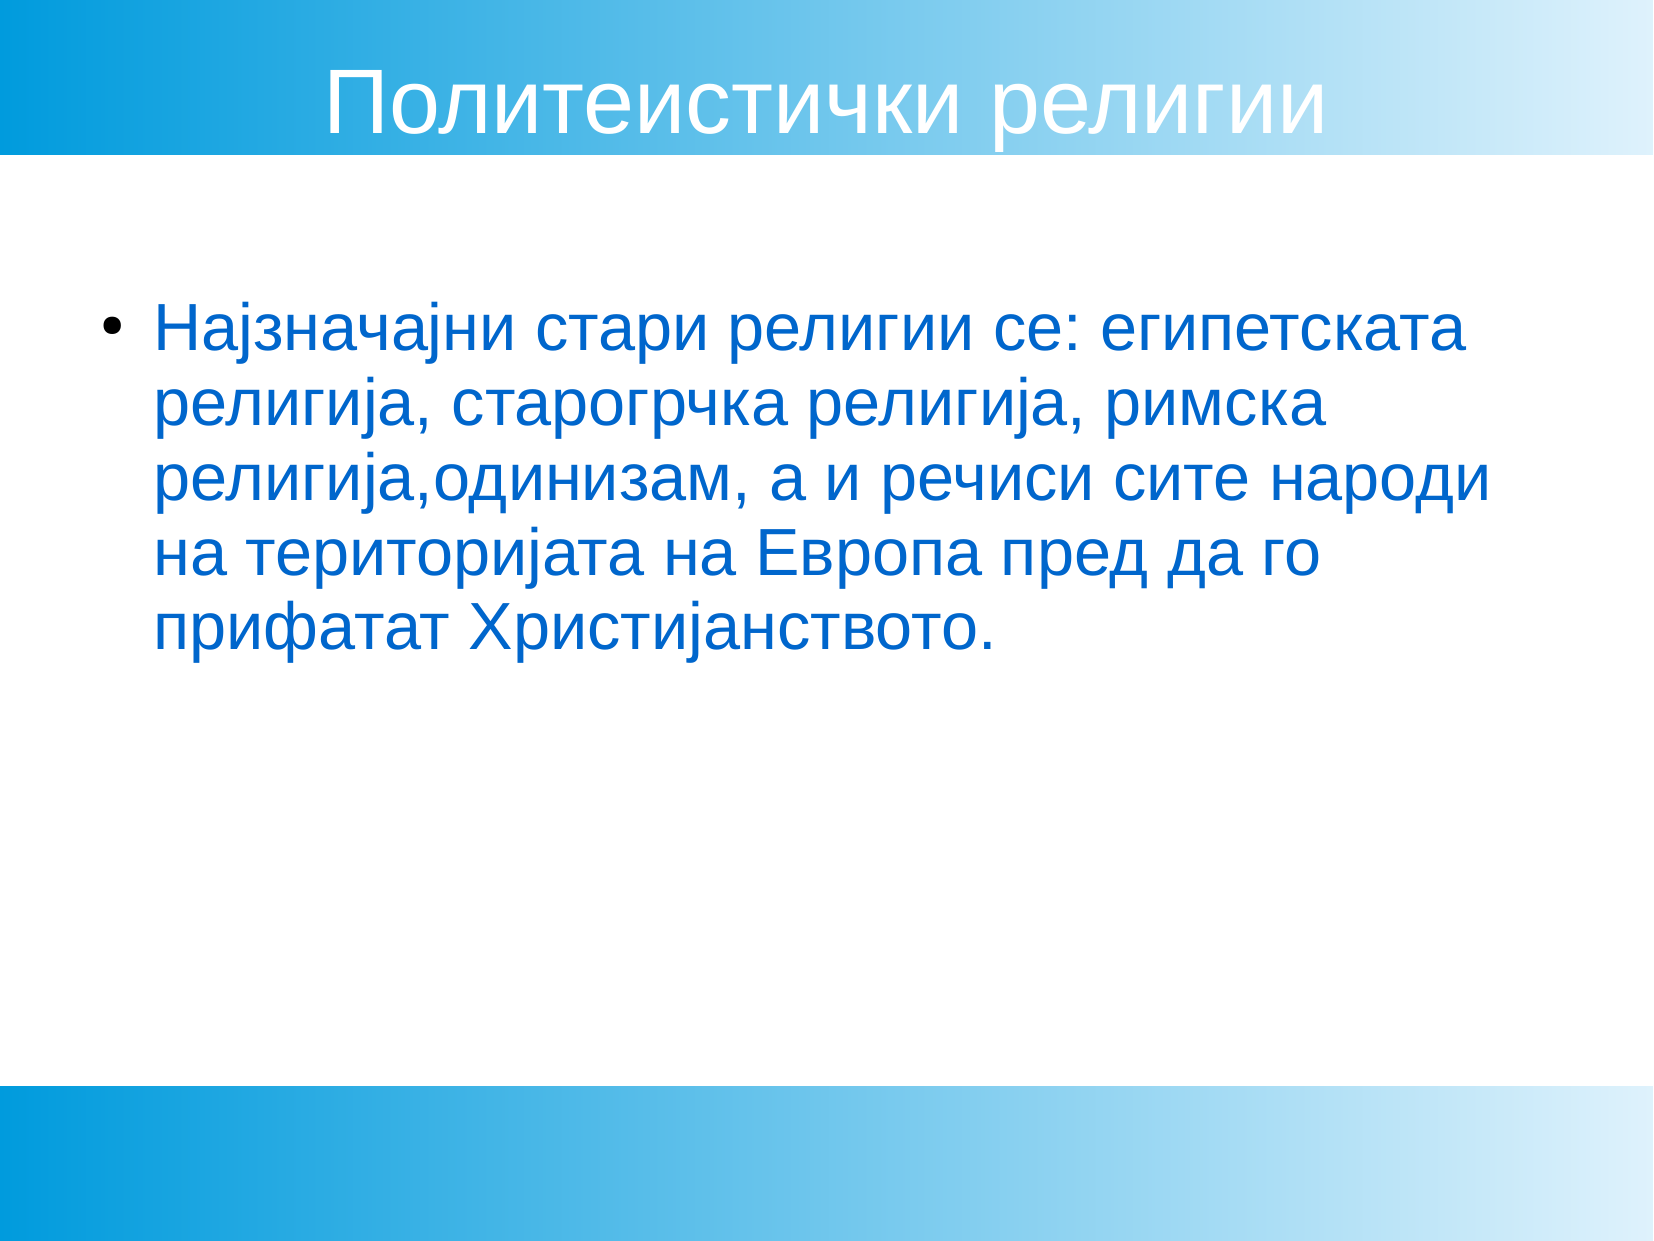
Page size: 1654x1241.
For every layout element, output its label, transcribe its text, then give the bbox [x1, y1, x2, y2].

list Најзначајни стари религии се: египетската религија, старогрчка религија, римска религија,одинизам, а и речиси сите народи на територијата на Европа пред да го прифатат Христијанството. [82, 290, 1571, 1010]
title Политеистички религии [82, 49, 1571, 155]
